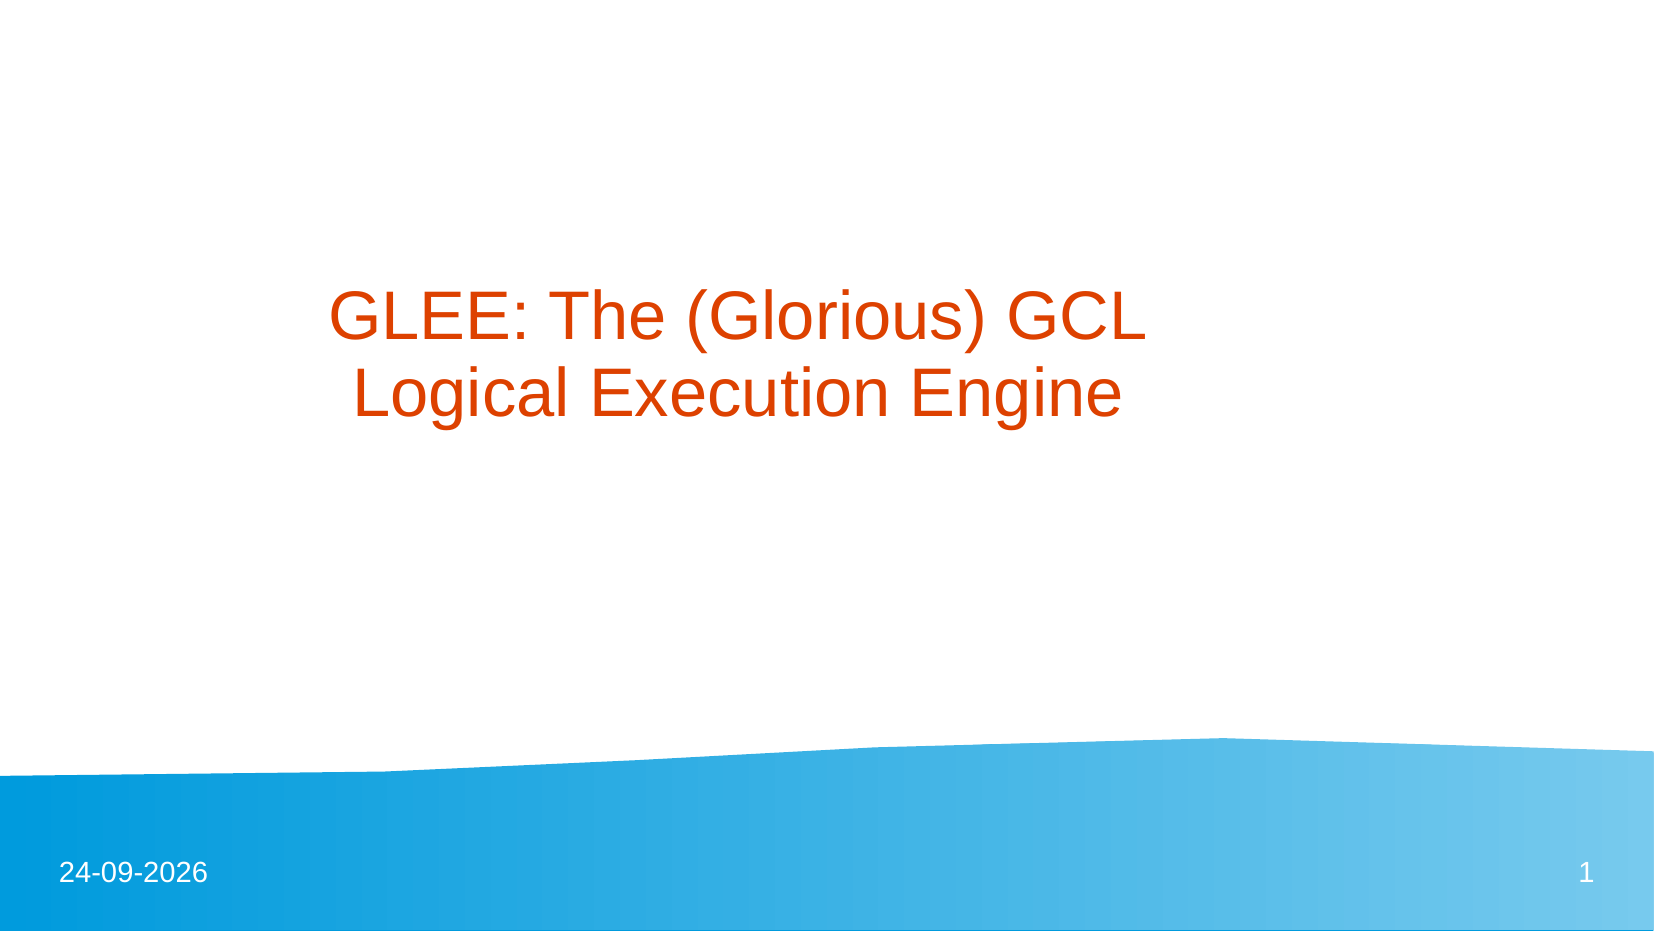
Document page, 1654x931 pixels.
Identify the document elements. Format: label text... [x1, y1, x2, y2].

title GLEE: The (Glorious) GCL Logical Execution Engine [0, 265, 1477, 443]
